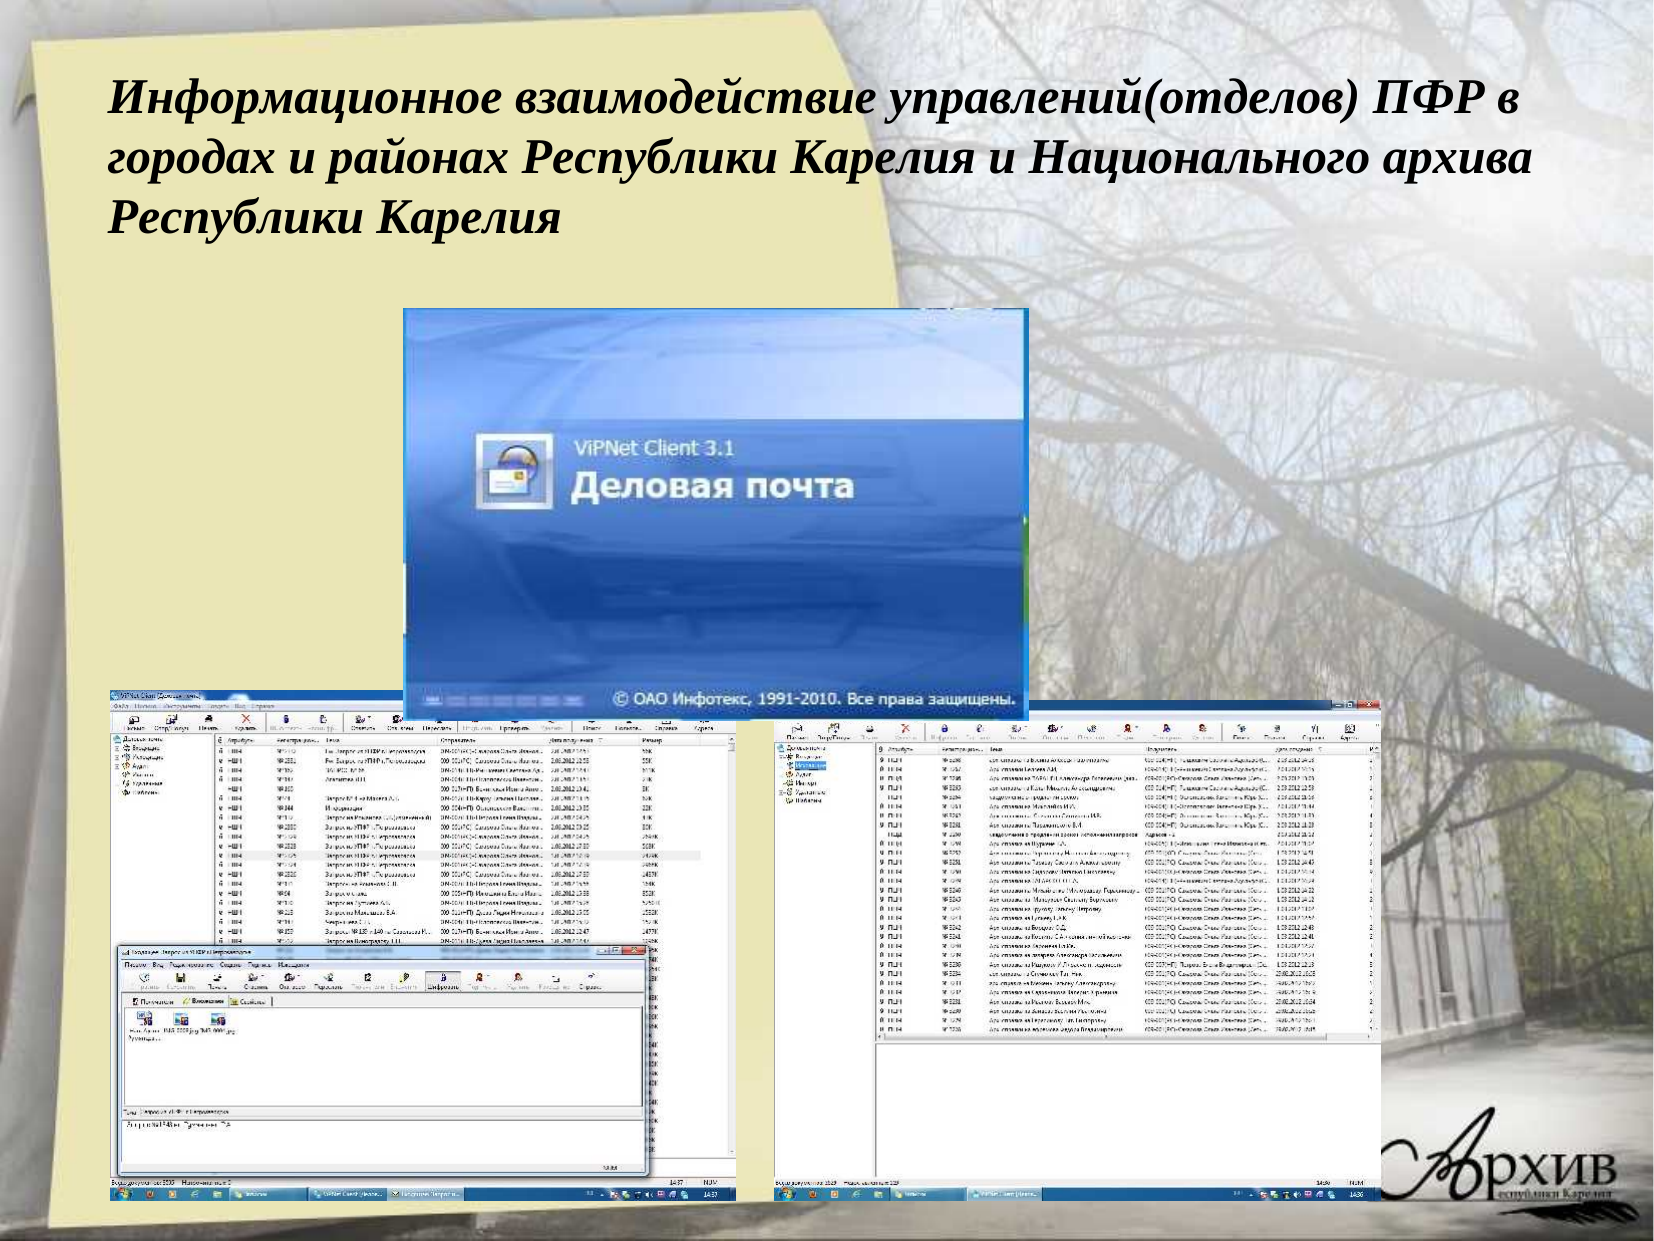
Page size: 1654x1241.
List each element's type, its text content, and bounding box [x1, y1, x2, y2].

picture [0, 0, 1654, 1241]
text_box Информационное взаимодействие управлений(отделов) ПФР в городах и районах Республики Карелия и Национального архива Республики Карелия [92, 56, 1566, 414]
